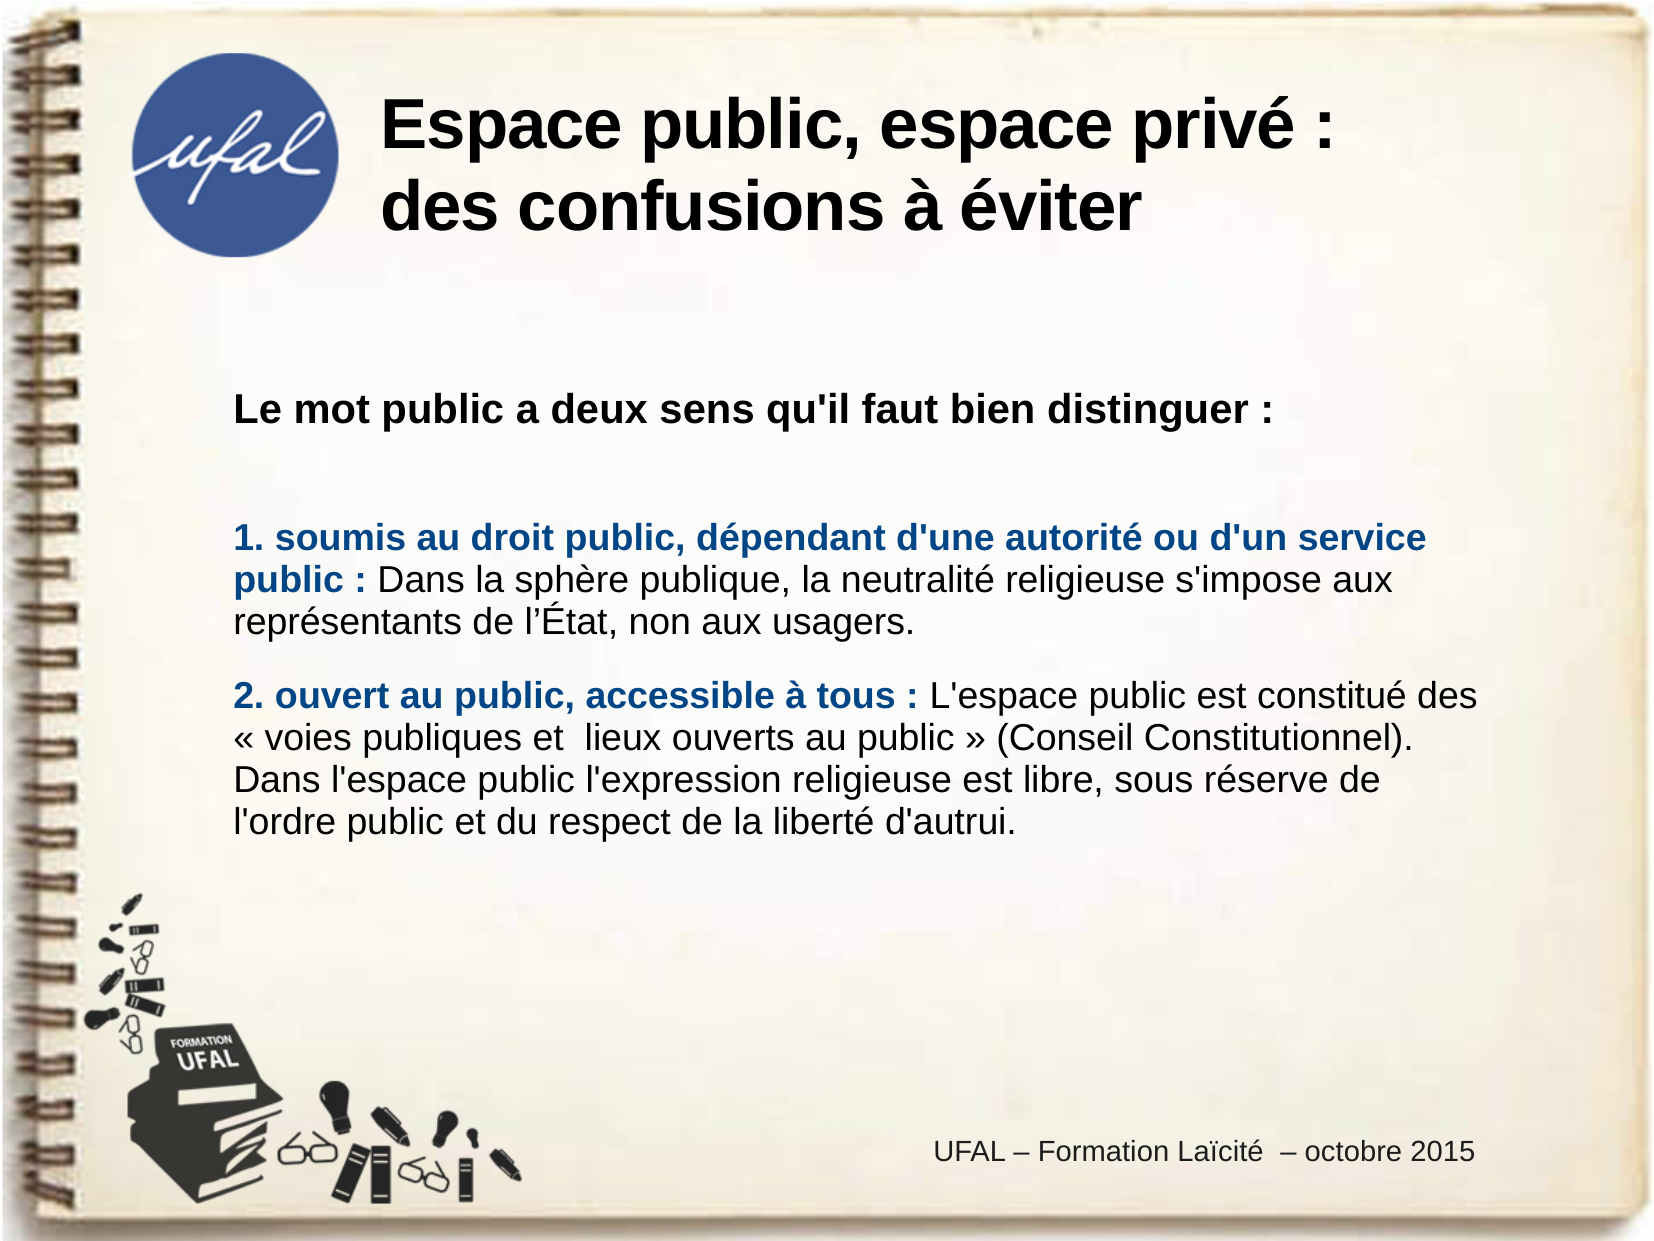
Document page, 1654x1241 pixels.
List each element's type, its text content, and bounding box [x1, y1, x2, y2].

text_box Le mot public a deux sens qu'il faut bien distinguer : 1. soumis au droit public, dépendant d'une autorité ou d'un service public : Dans la sphère publique, la neutralité religieuse s'impose aux représentants de l’État, non aux usagers. 2. ouvert au public, accessible à tous : L'espace public est constitué des « voies publiques et lieux ouverts au public » (Conseil Constitutionnel). Dans l'espace public l'expression religieuse est libre, sous réserve de l'ordre public et du respect de la liberté d'autrui. [218, 377, 1501, 851]
text_box Espace public, espace privé : des confusions à éviter [366, 70, 1654, 261]
picture [0, 1, 1654, 1241]
text_box UFAL – Formation Laïcité – octobre 2015 [826, 1133, 1583, 1170]
